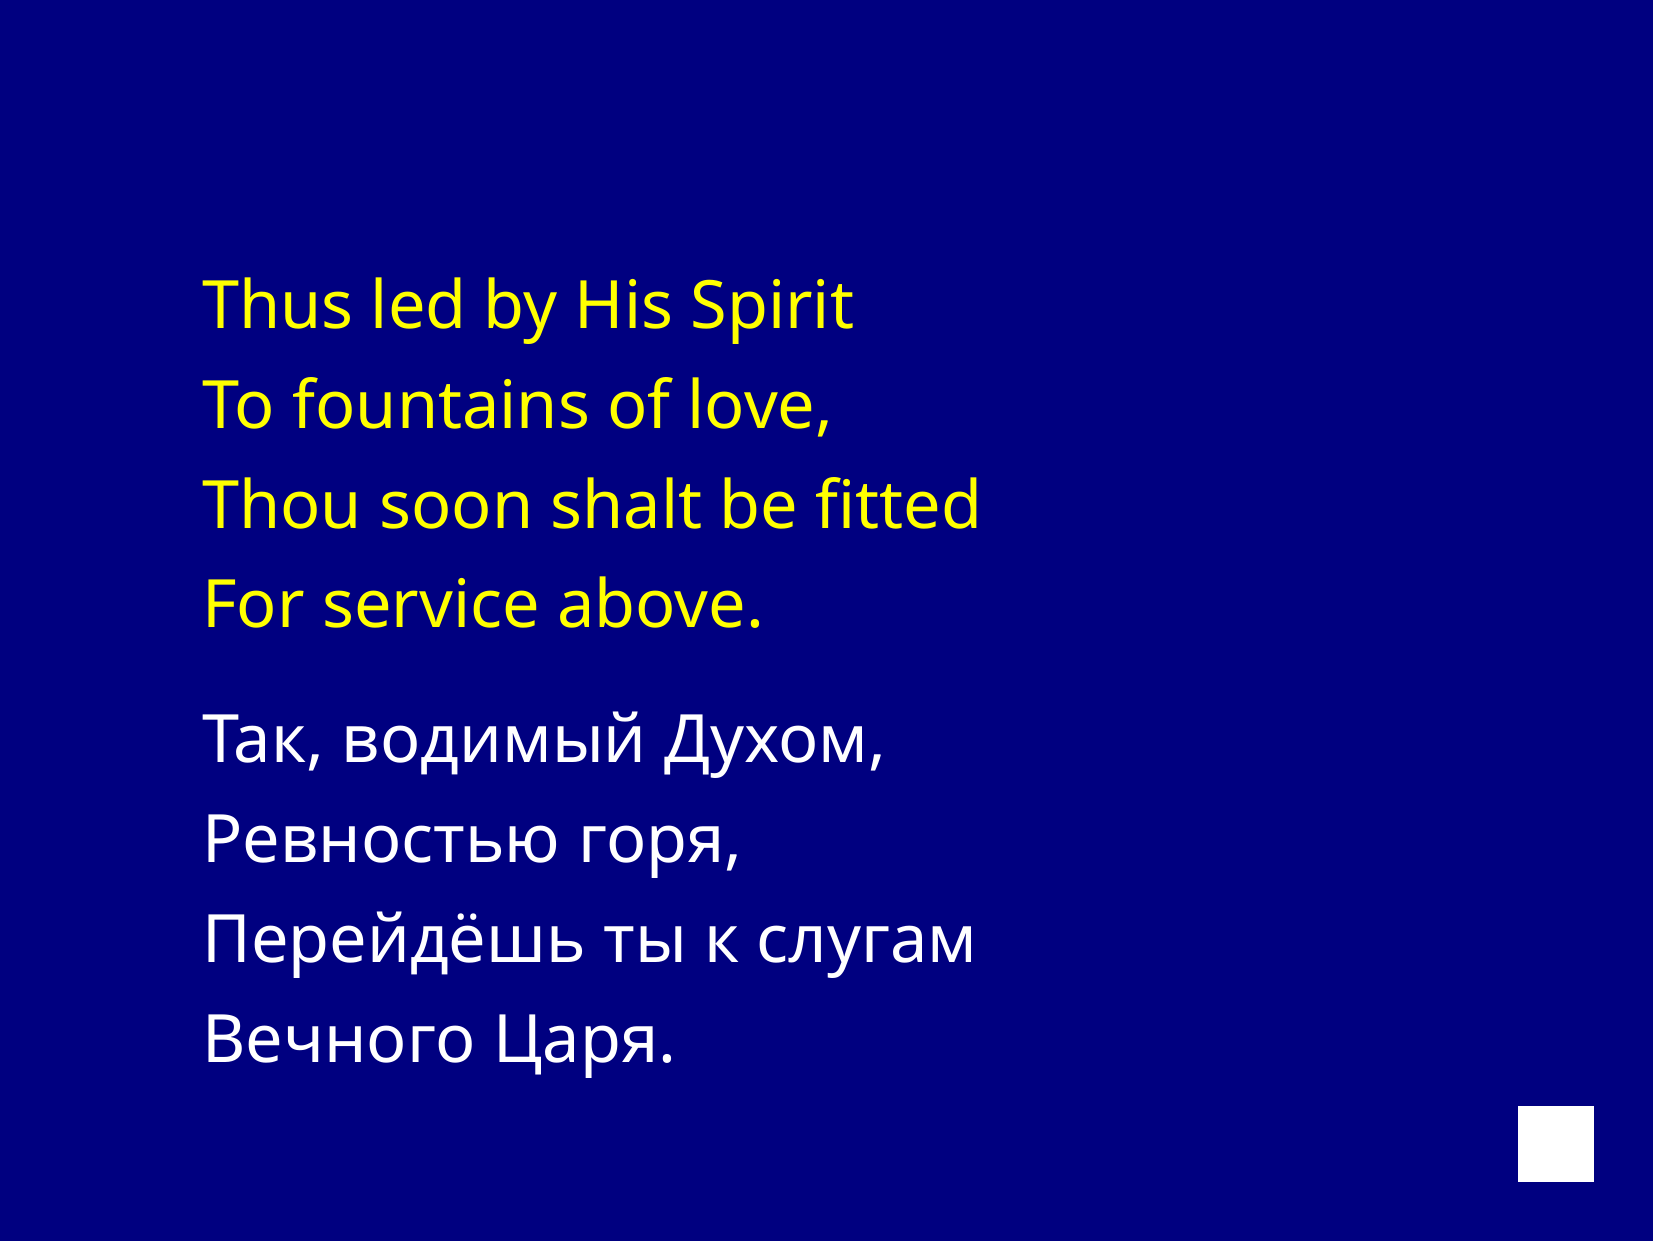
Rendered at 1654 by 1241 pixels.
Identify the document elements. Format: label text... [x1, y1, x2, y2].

text_box [1518, 1106, 1594, 1182]
text_box Thus led by His Spirit To fountains of love, Thou soon shalt be fitted For service above. [75, 150, 1576, 638]
text_box Так, водимый Духом, Ревностью горя, Перейдёшь ты к слугам Вечного Царя. [75, 675, 1576, 1163]
